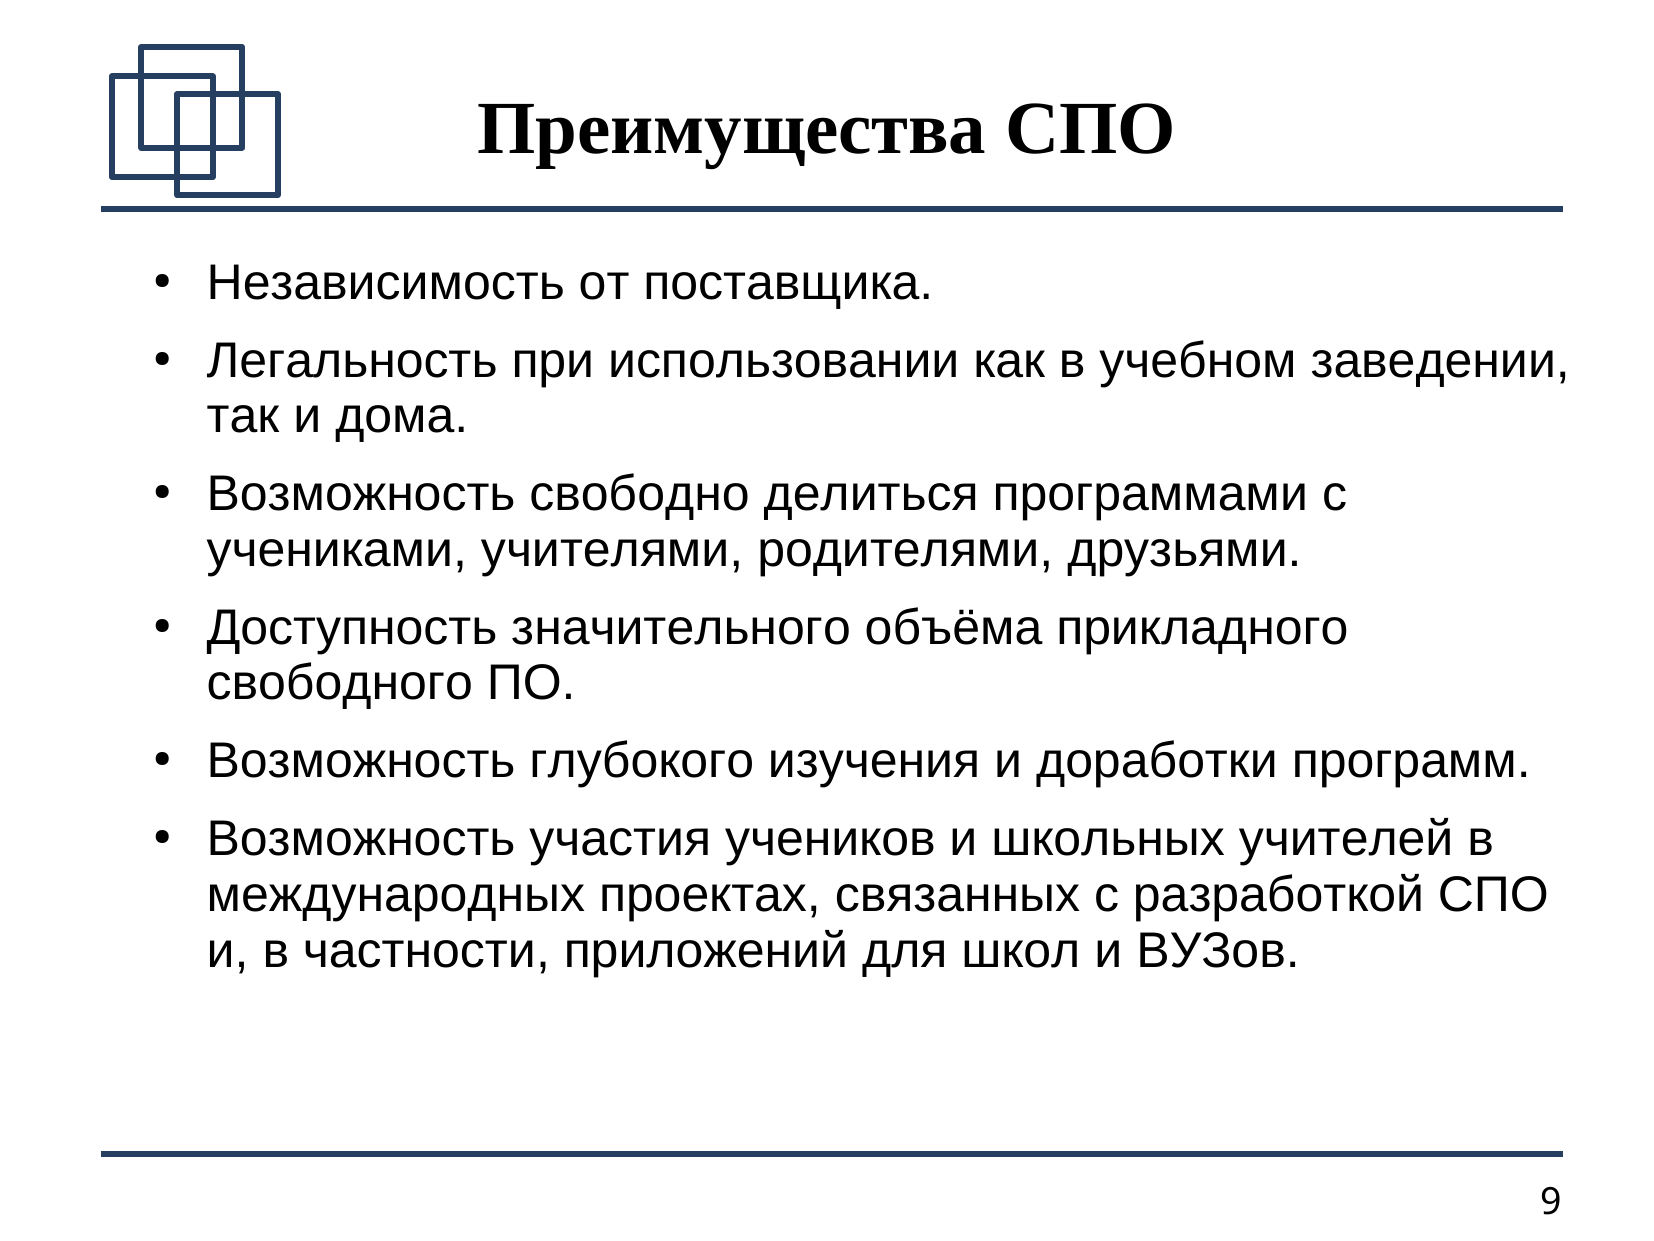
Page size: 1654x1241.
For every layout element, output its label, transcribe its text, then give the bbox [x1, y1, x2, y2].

list Независимость от поставщика. Легальность при использовании как в учебном заведении, так и дома. Возможность свободно делиться программами с учениками, учителями, родителями, друзьями. Доступность значительного объёма прикладного свободного ПО. Возможность глубокого изучения и доработки программ. Возможность участия учеников и школьных учителей в международных проектах, связанных с разработкой СПО и, в частности, приложений для школ и ВУЗов. [82, 253, 1571, 1111]
title Преимущества СПО [280, 49, 1374, 207]
